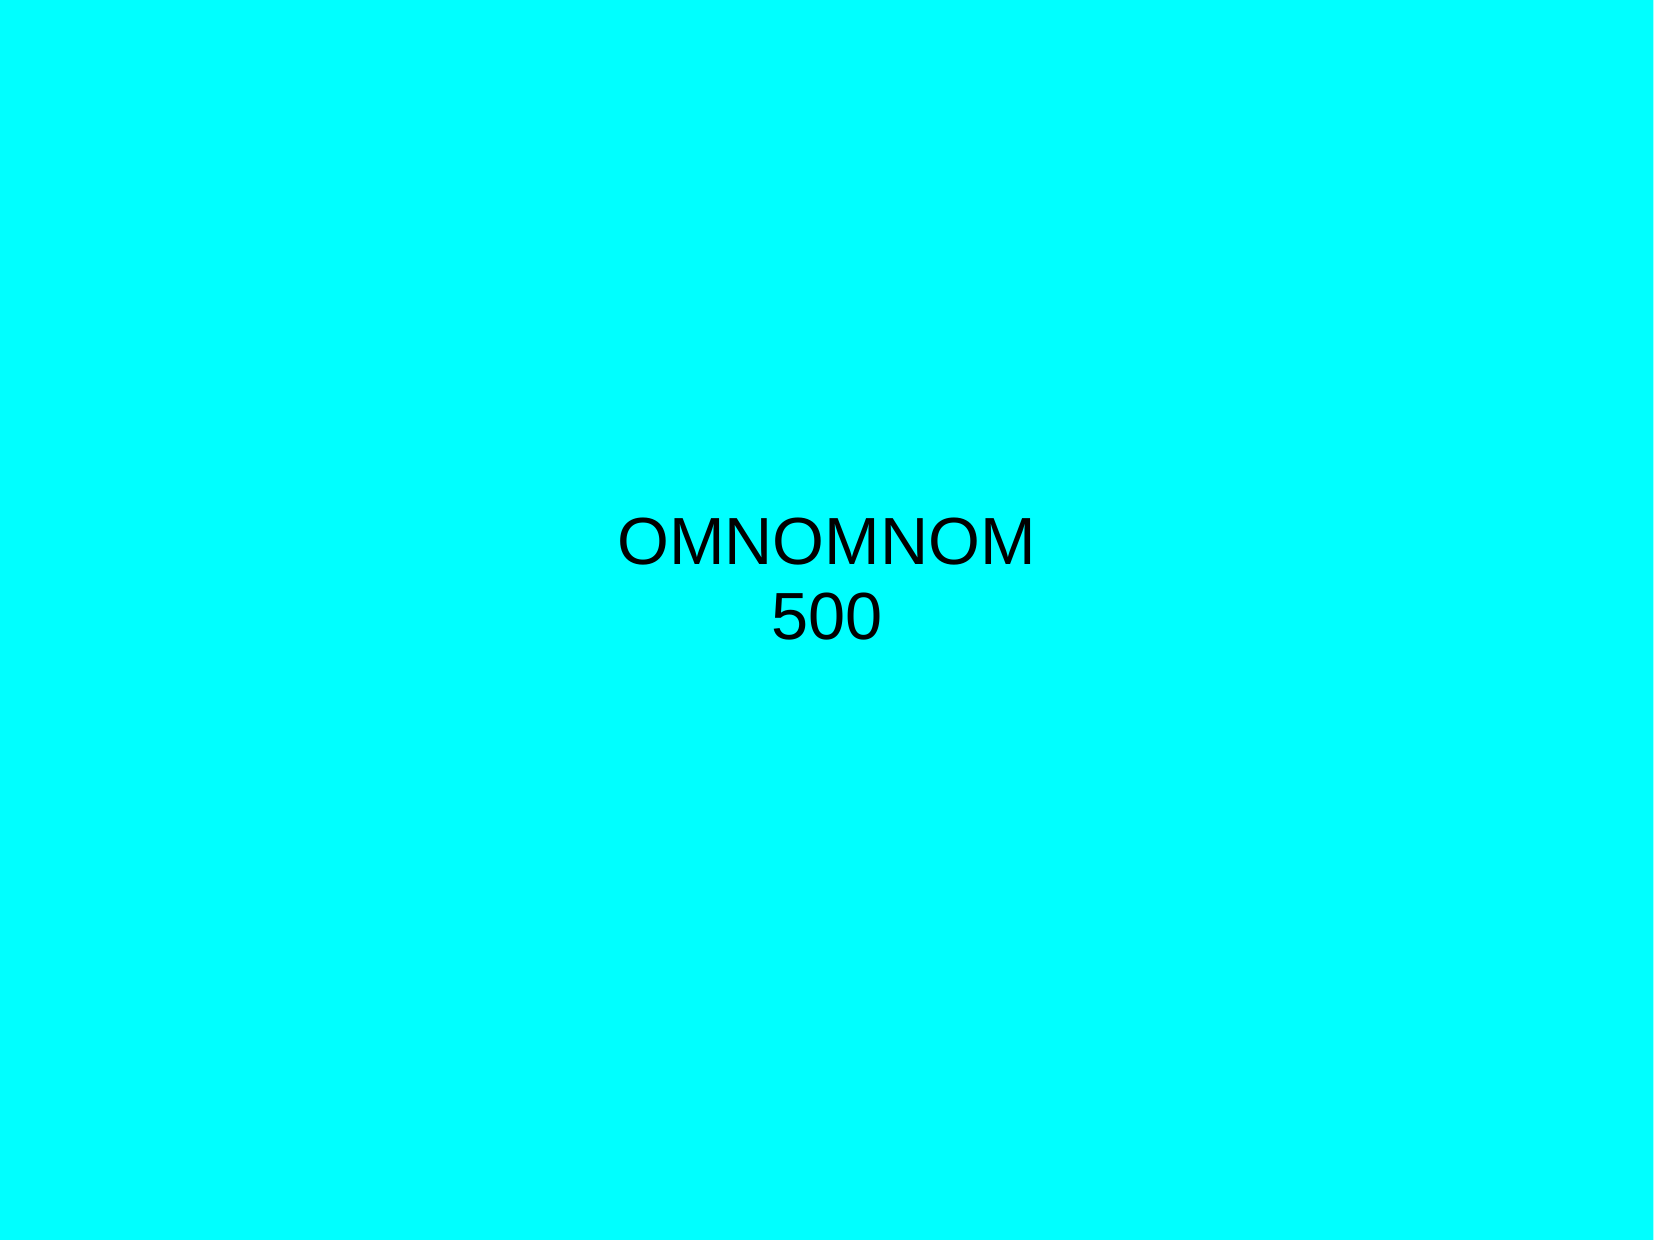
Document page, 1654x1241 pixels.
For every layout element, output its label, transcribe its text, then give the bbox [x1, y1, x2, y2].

subtitle OMNOMNOM 500 [82, 49, 1571, 1109]
